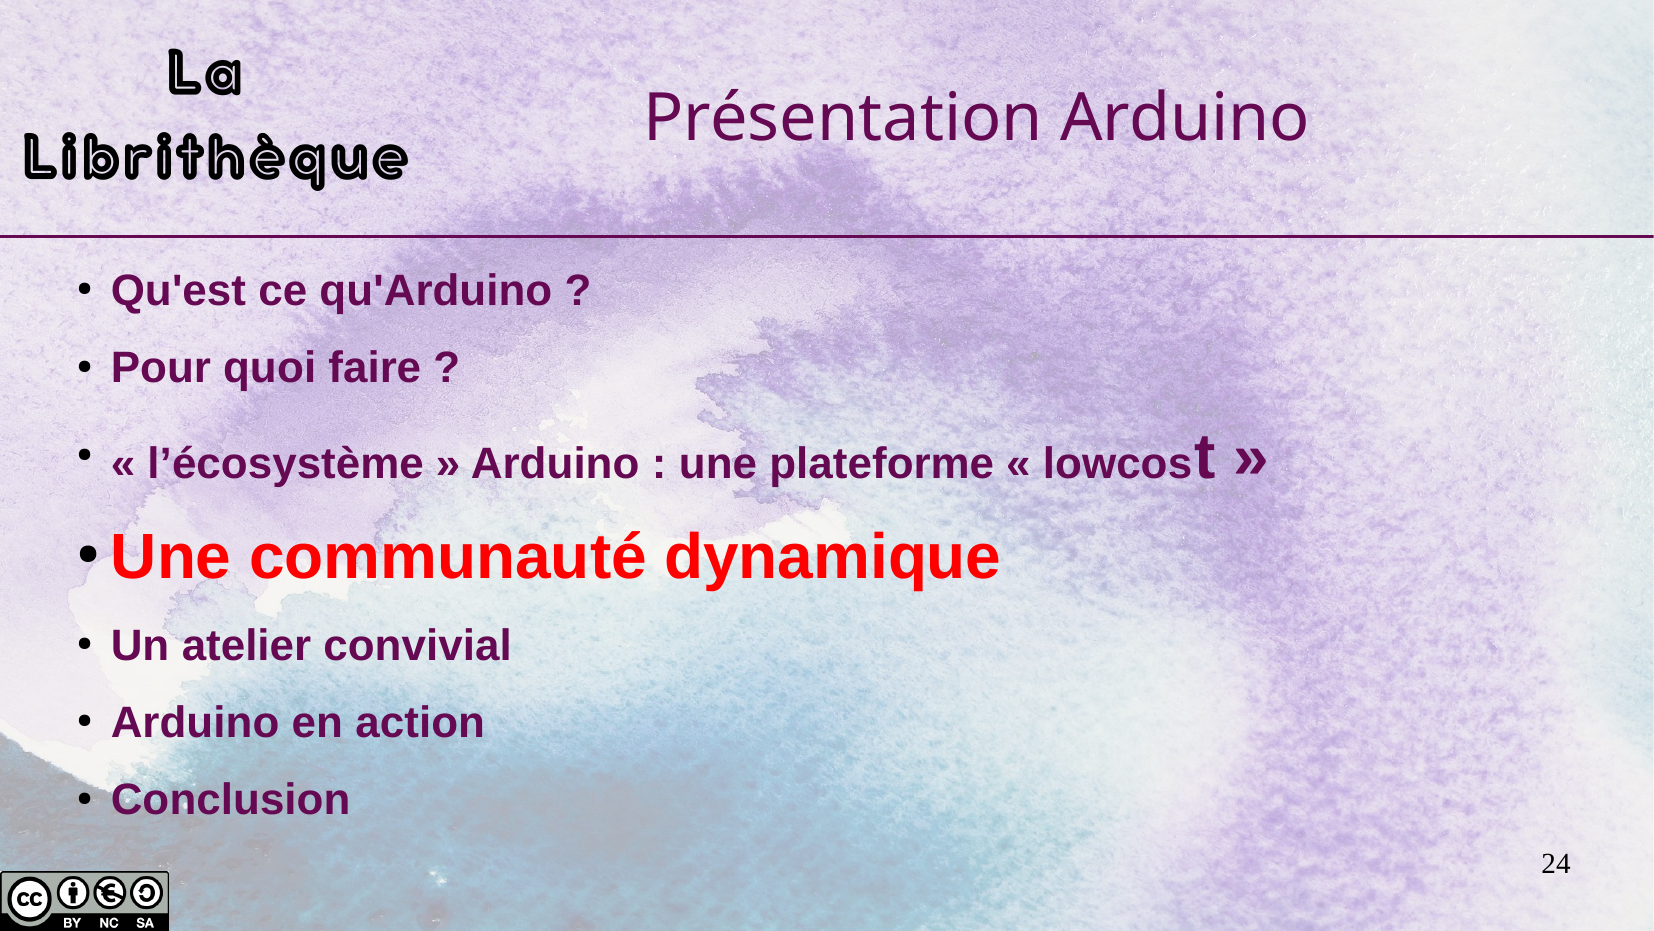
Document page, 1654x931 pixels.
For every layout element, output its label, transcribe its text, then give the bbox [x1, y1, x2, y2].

list Qu'est ce qu'Arduino ? Pour quoi faire ? « l’écosystème » Arduino : une plateforme « lowcost » Une communauté dynamique Un atelier convivial Arduino en action Conclusion [76, 265, 1565, 827]
title Présentation Arduino [383, 37, 1571, 193]
picture [4, 46, 383, 193]
picture [0, 871, 169, 931]
